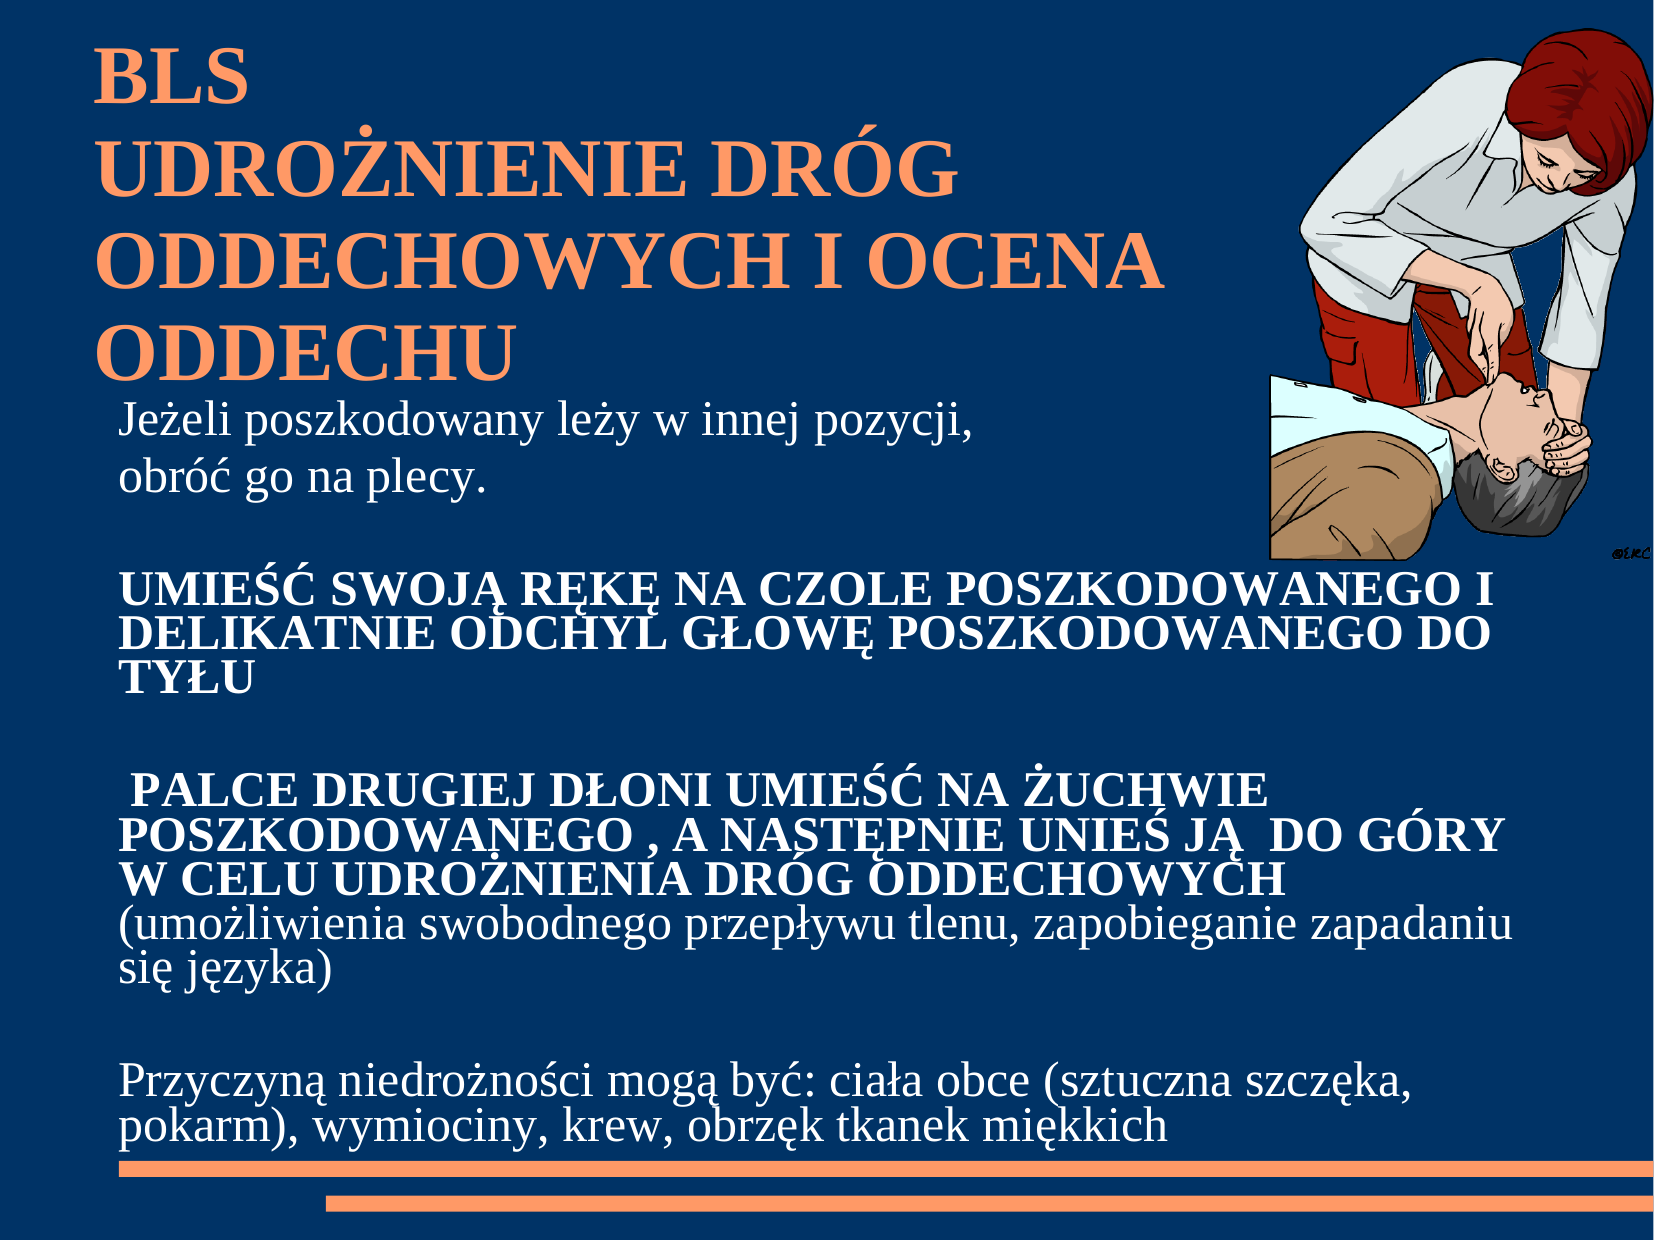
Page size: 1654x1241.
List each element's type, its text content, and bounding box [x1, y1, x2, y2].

subtitle Jeżeli poszkodowany leży w innej pozycji, obróć go na plecy. UMIEŚĆ SWOJĄ RĘKĘ NA CZOLE POSZKODOWANEGO I DELIKATNIE ODCHYL GŁOWĘ POSZKODOWANEGO DO TYŁU PALCE DRUGIEJ DŁONI UMIEŚĆ NA ŻUCHWIE POSZKODOWANEGO , A NASTĘPNIE UNIEŚ JĄ DO GÓRY W CELU UDROŻNIENIA DRÓG ODDECHOWYCH (umożliwienia swobodnego przepływu tlenu, zapobieganie zapadaniu się języka) Przyczyną niedrożności mogą być: ciała obce (sztuczna szczęka, pokarm), wymiociny, krew, obrzęk tkanek miękkich [118, 324, 1558, 1158]
picture [1269, 28, 1654, 562]
title BLS UDROŻNIENIE DRÓG ODDECHOWYCH I OCENA ODDECHU [93, 29, 1269, 399]
